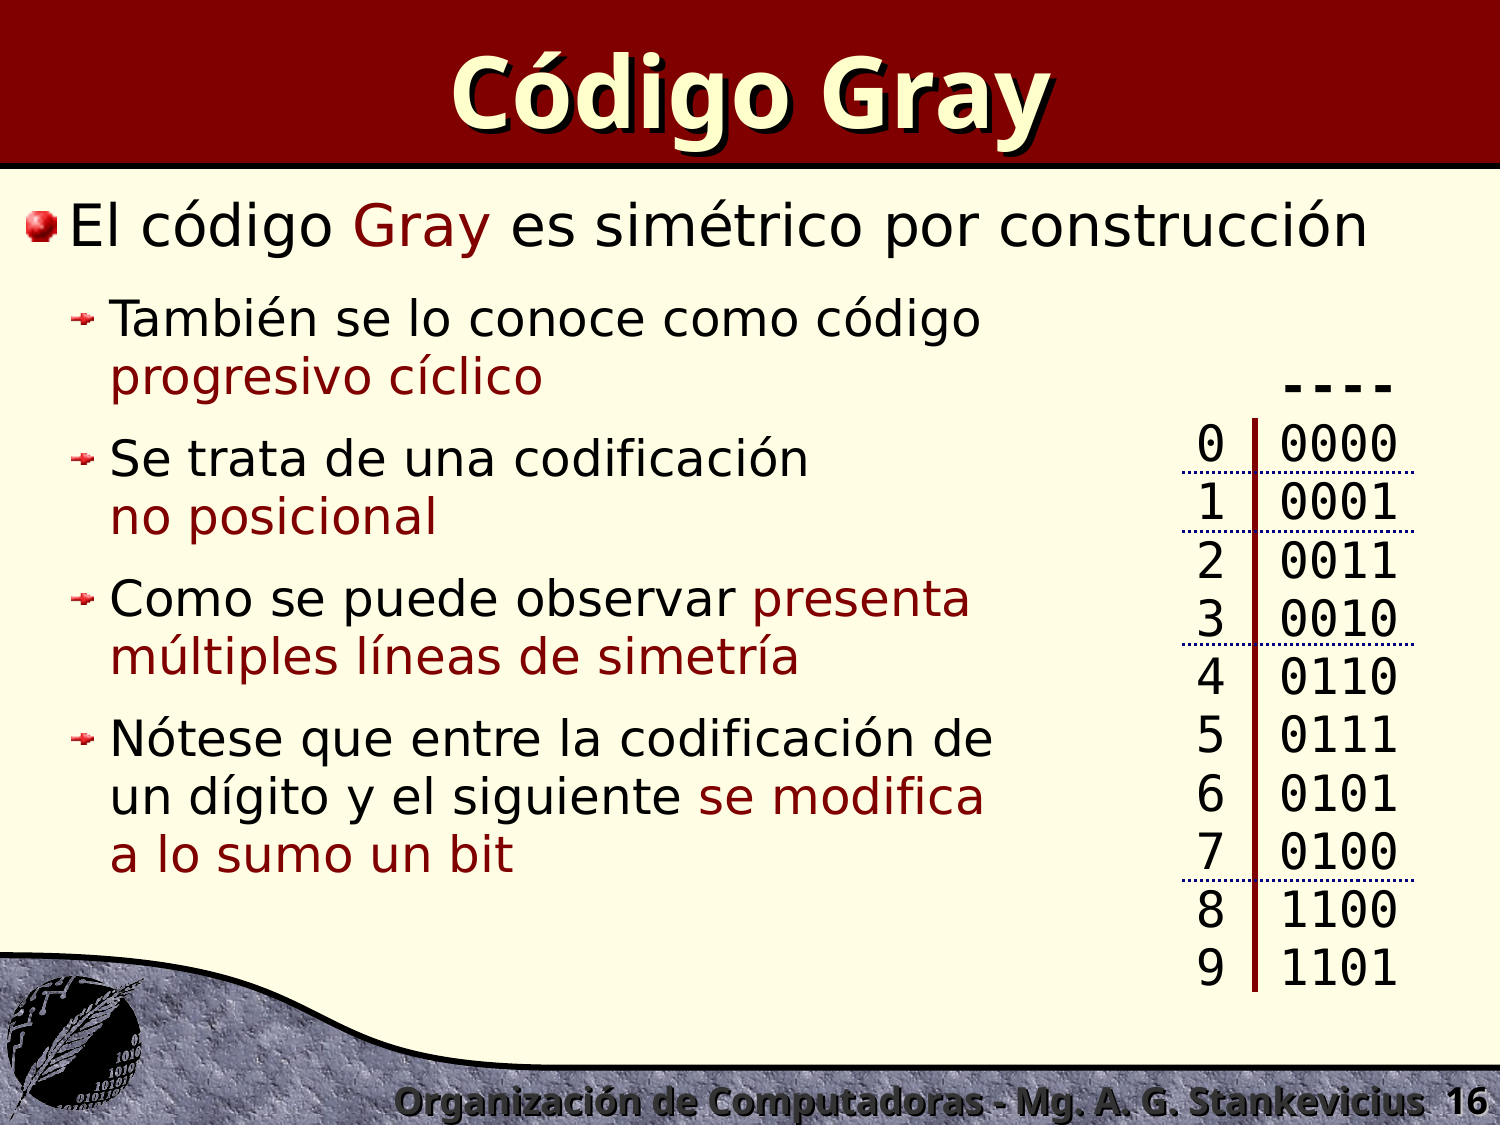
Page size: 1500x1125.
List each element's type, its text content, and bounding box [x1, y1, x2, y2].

picture [448, 1100, 455, 1110]
text_box 0 1 2 3 4 5 6 7 8 9 [1181, 407, 1241, 1009]
text_box ---- 0000 0001 0011 0010 0110 0111 0101 0100 1100 1101 [1263, 349, 1414, 1009]
list El código Gray es simétrico por construcción También se lo conoce como código progresivo cíclico Se trata de una codificación no posicional Como se puede observar presenta múltiples líneas de simetría Nótese que entre la codificación de un dígito y el siguiente se modifica a lo sumo un bit [11, 192, 1486, 935]
picture [1058, 1100, 1065, 1110]
title Código Gray [15, 5, 1485, 160]
picture [0, 959, 1500, 1125]
picture [802, 1100, 806, 1110]
